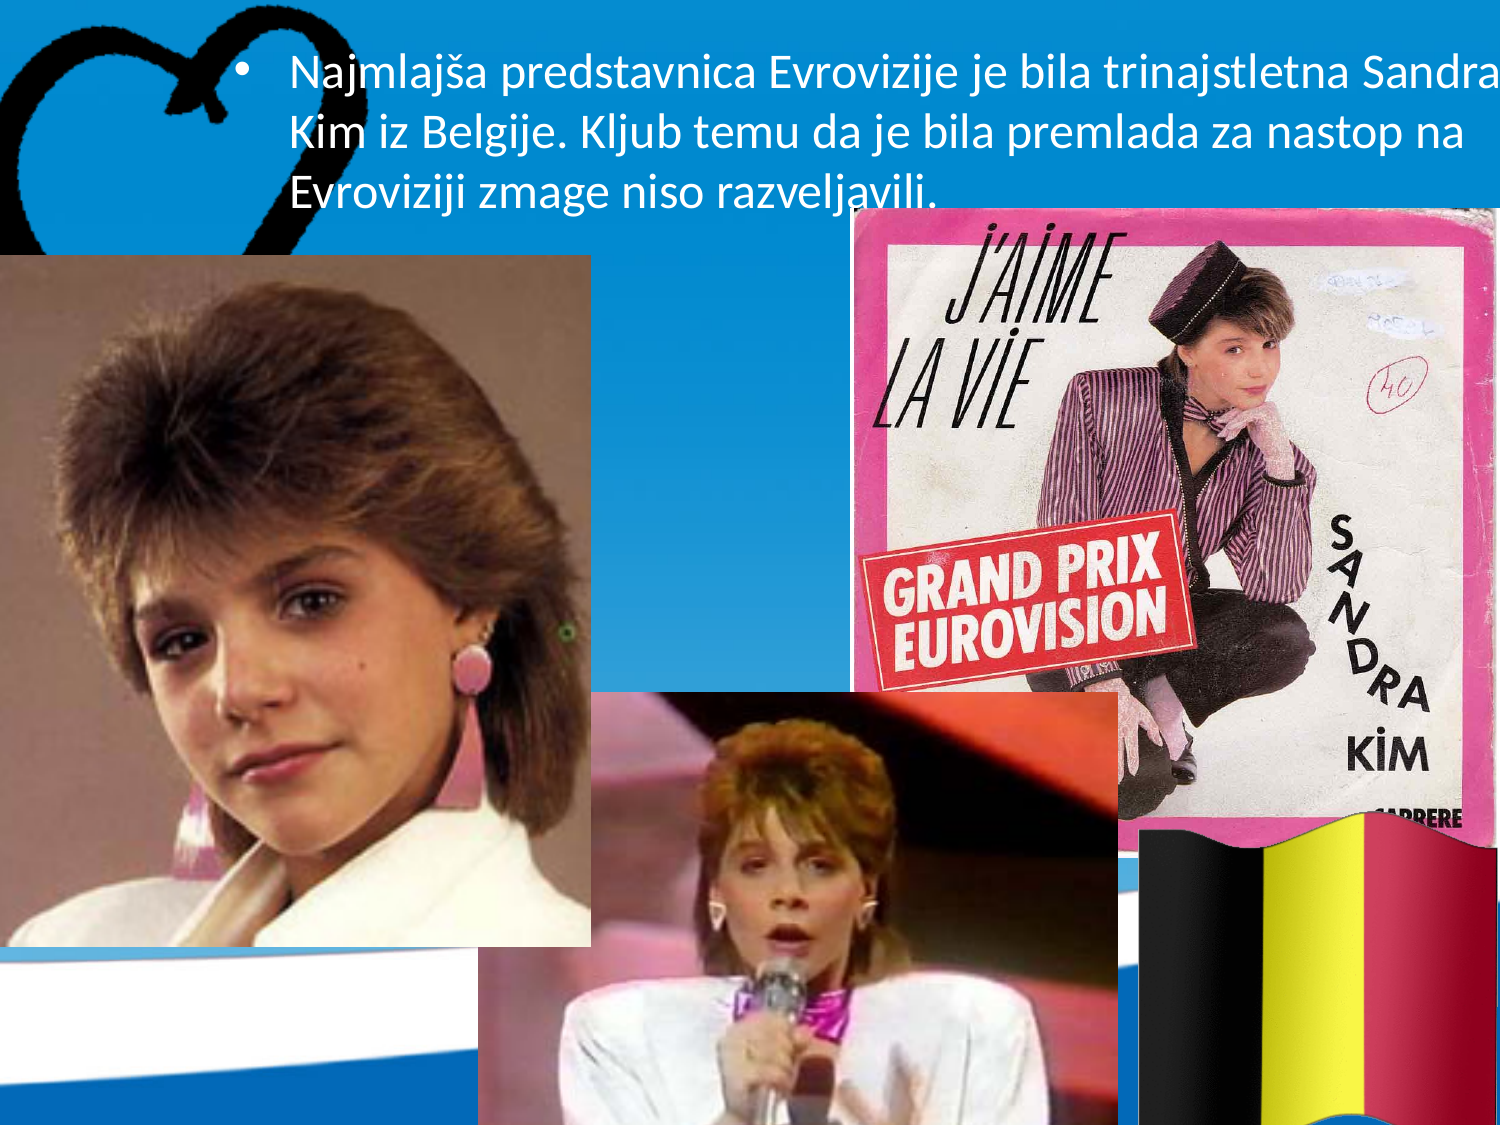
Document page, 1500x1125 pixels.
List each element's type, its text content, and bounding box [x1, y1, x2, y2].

list Najmlajša predstavnica Evrovizije je bila trinajstletna Sandra Kim iz Belgije. Kljub temu da je bila premlada za nastop na Evroviziji zmage niso razveljavili. [218, 31, 1500, 692]
picture [0, 28, 1500, 1125]
picture [218, 7, 335, 31]
